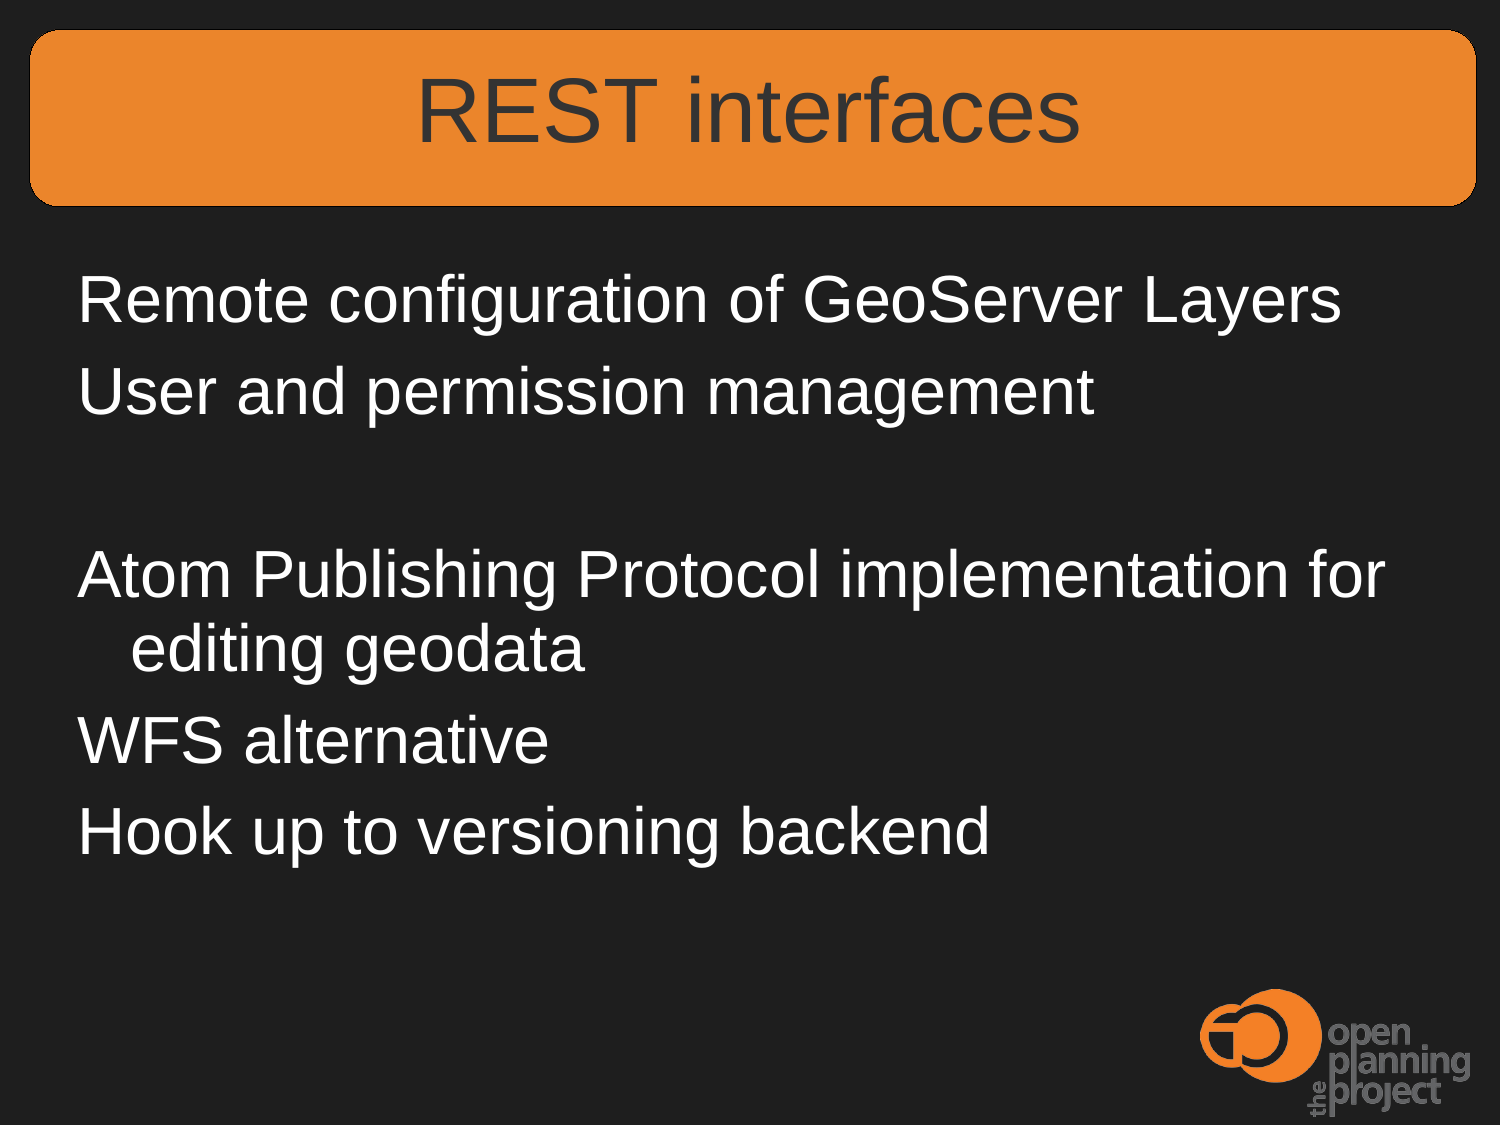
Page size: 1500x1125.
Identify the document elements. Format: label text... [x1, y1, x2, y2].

title REST interfaces [74, 28, 1425, 207]
list Remote configuration of GeoServer Layers User and permission management Atom Publishing Protocol implementation for editing geodata WFS alternative Hook up to versioning backend [74, 262, 1425, 1005]
picture [1200, 989, 1470, 1117]
